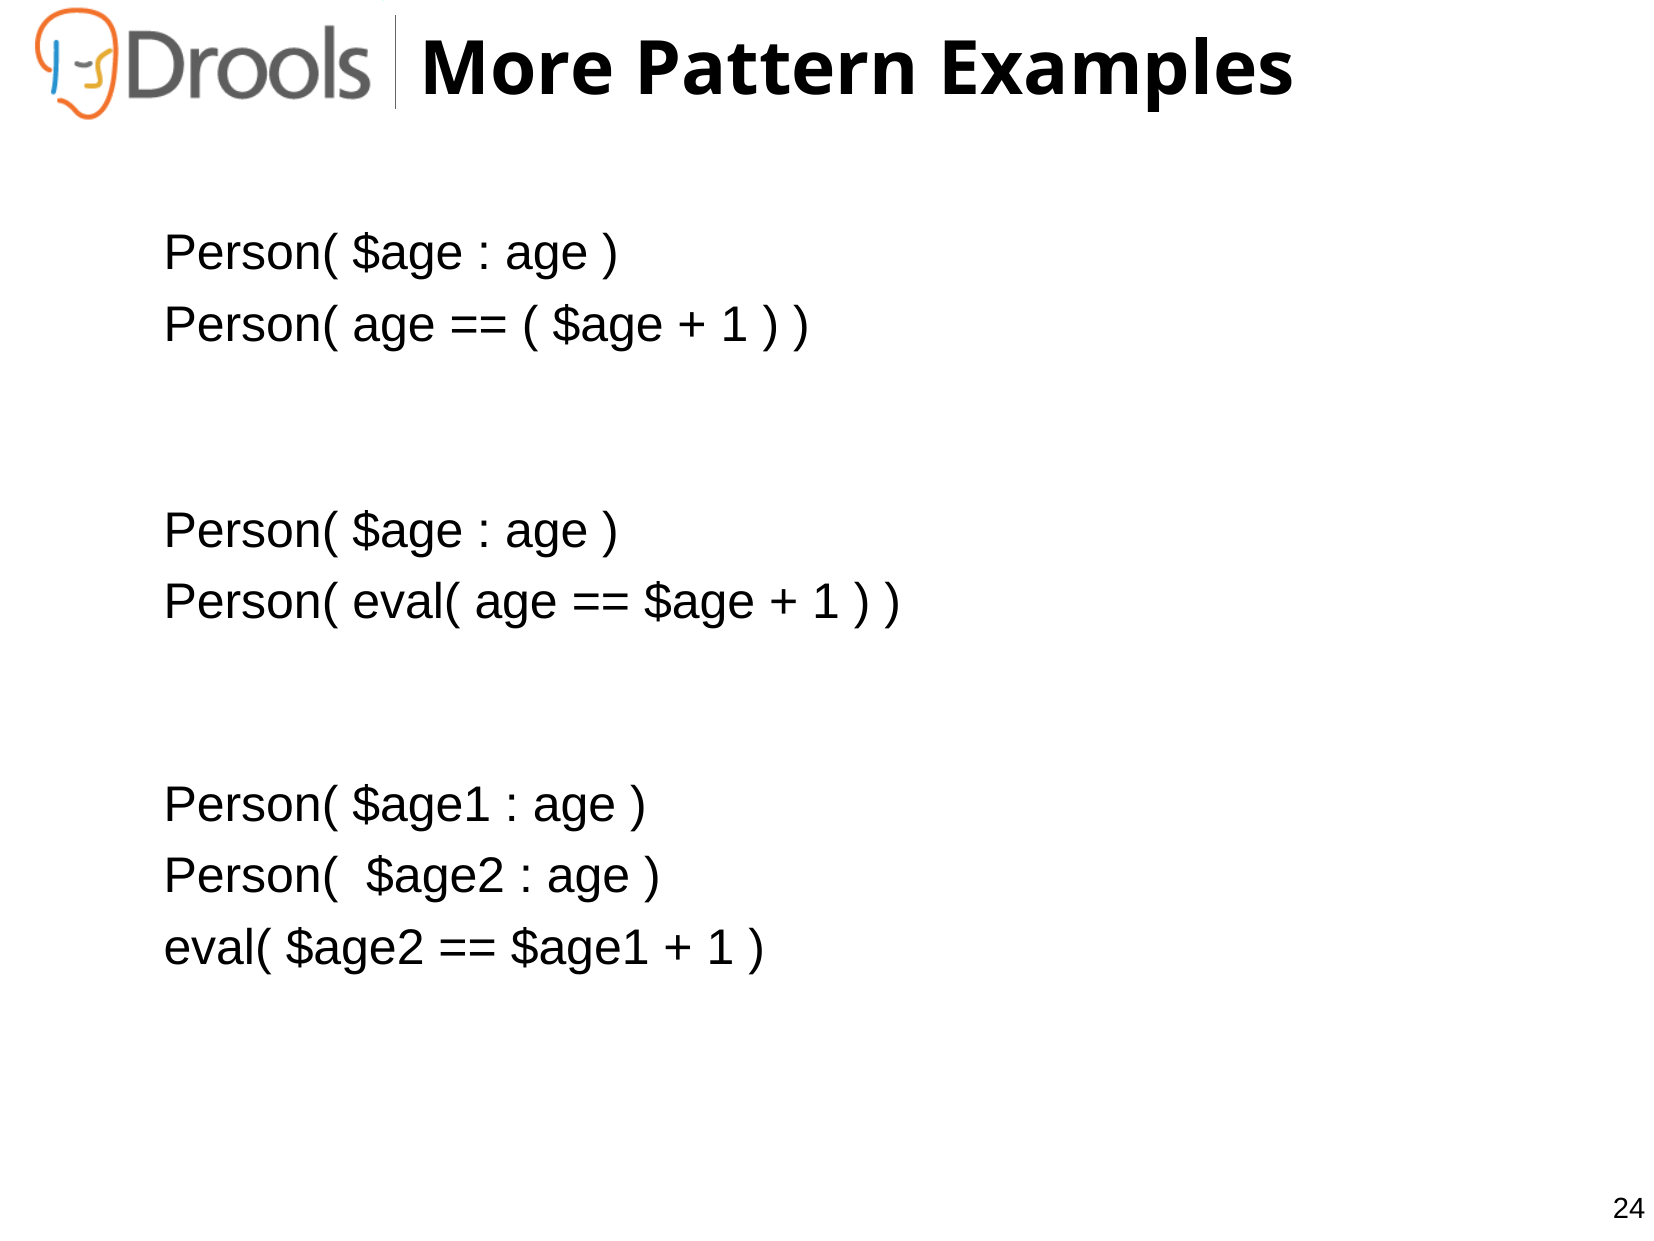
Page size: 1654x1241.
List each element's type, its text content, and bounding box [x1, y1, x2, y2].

list Person( $age1 : age ) Person( $age2 : age ) eval( $age2 == $age1 + 1 ) [163, 776, 1270, 976]
list Person( $age : age ) Person( age == ( $age + 1 ) ) [163, 224, 1270, 352]
title More Pattern Examples [419, 5, 1630, 125]
picture [29, 0, 384, 126]
list Person( $age : age ) Person( eval( age == $age + 1 ) ) [163, 501, 1270, 630]
